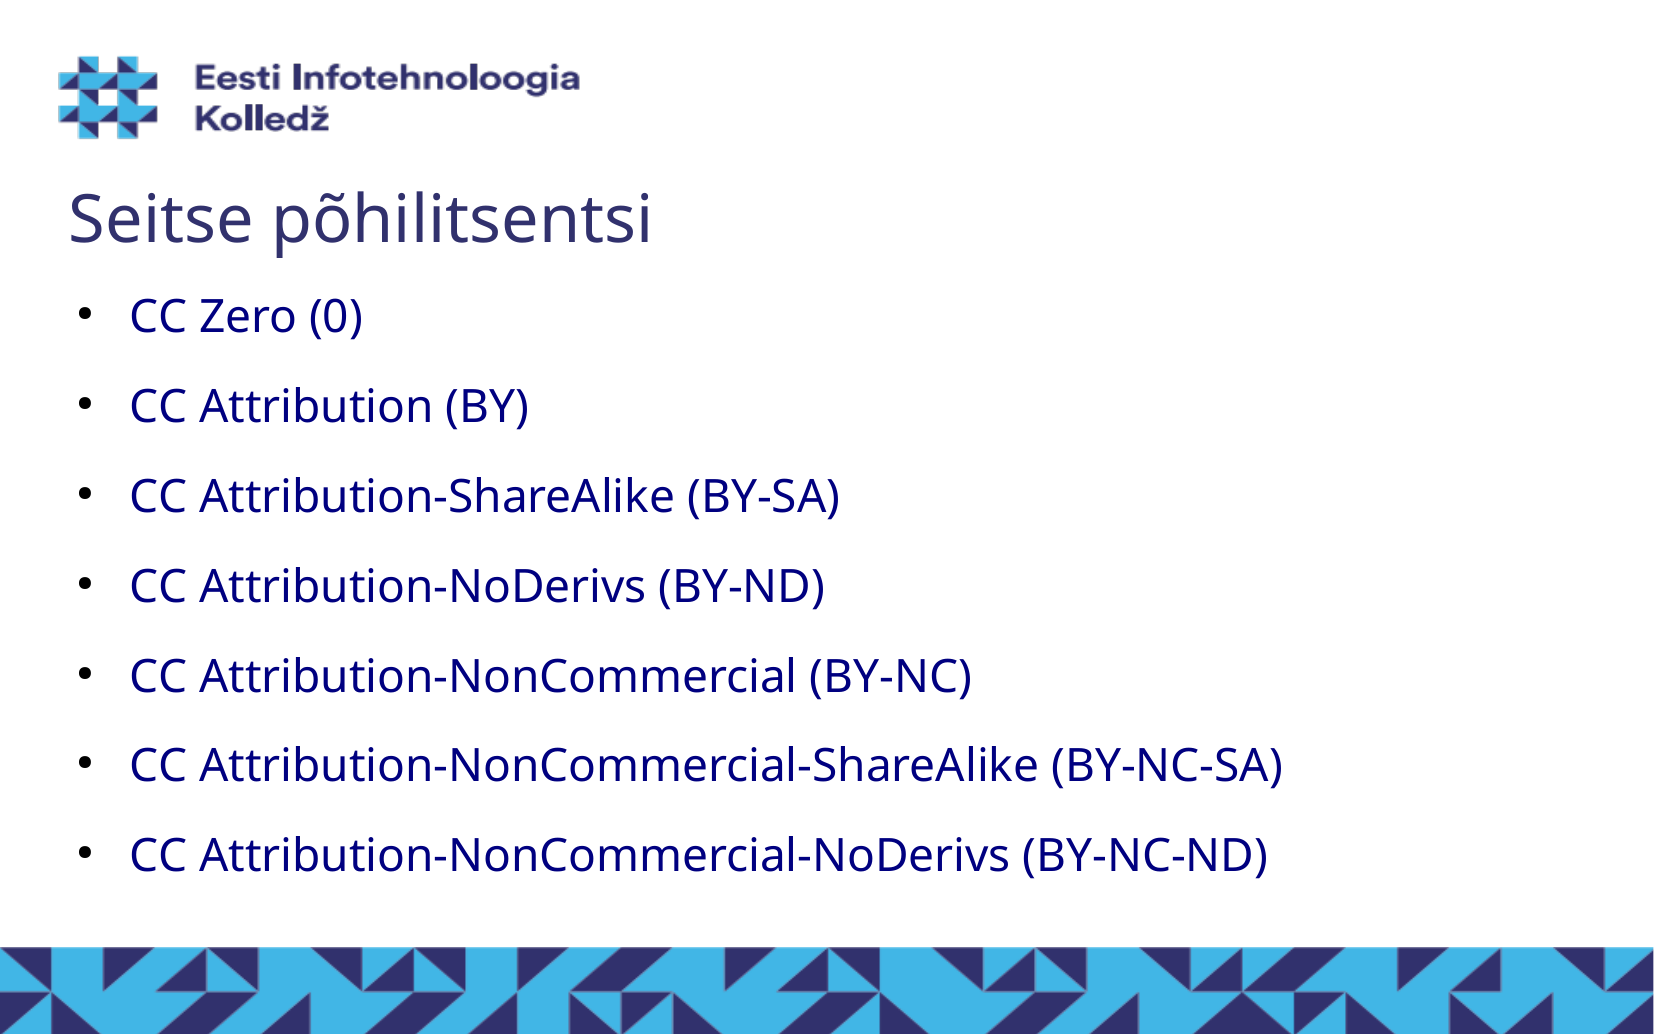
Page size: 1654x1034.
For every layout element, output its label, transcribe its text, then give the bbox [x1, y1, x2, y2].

title Seitse põhilitsentsi [68, 147, 1536, 283]
list CC Zero (0) CC Attribution (BY) CC Attribution-ShareAlike (BY-SA) CC Attribution-NoDerivs (BY-ND) CC Attribution-NonCommercial (BY-NC) CC Attribution-NonCommercial-ShareAlike (BY-NC-SA) CC Attribution-NonCommercial-NoDerivs (BY-NC-ND) [59, 283, 1595, 936]
